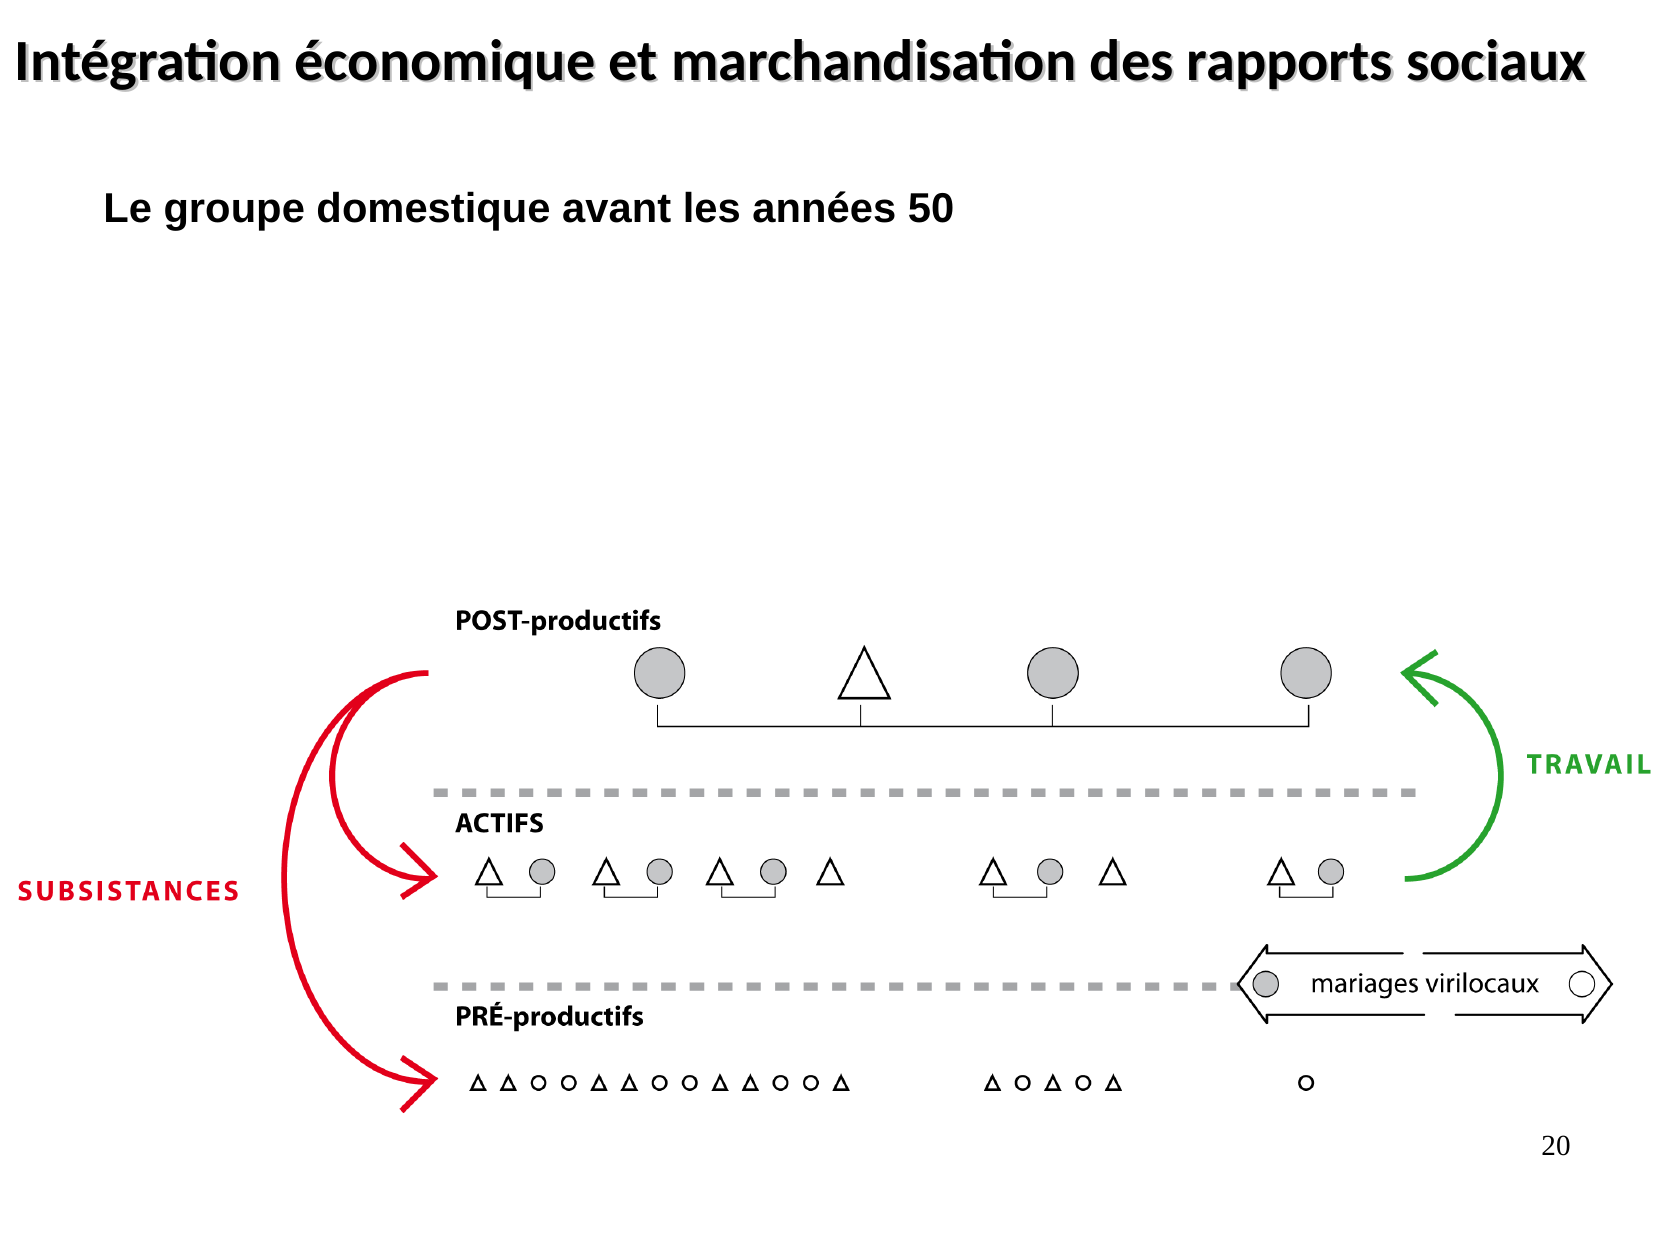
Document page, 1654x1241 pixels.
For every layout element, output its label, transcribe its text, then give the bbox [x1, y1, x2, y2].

text_box Le groupe domestique avant les années 50 [88, 177, 969, 240]
text_box Intégration économique et marchandisation des rapports sociaux [0, 0, 1654, 87]
picture [0, 543, 1654, 1119]
